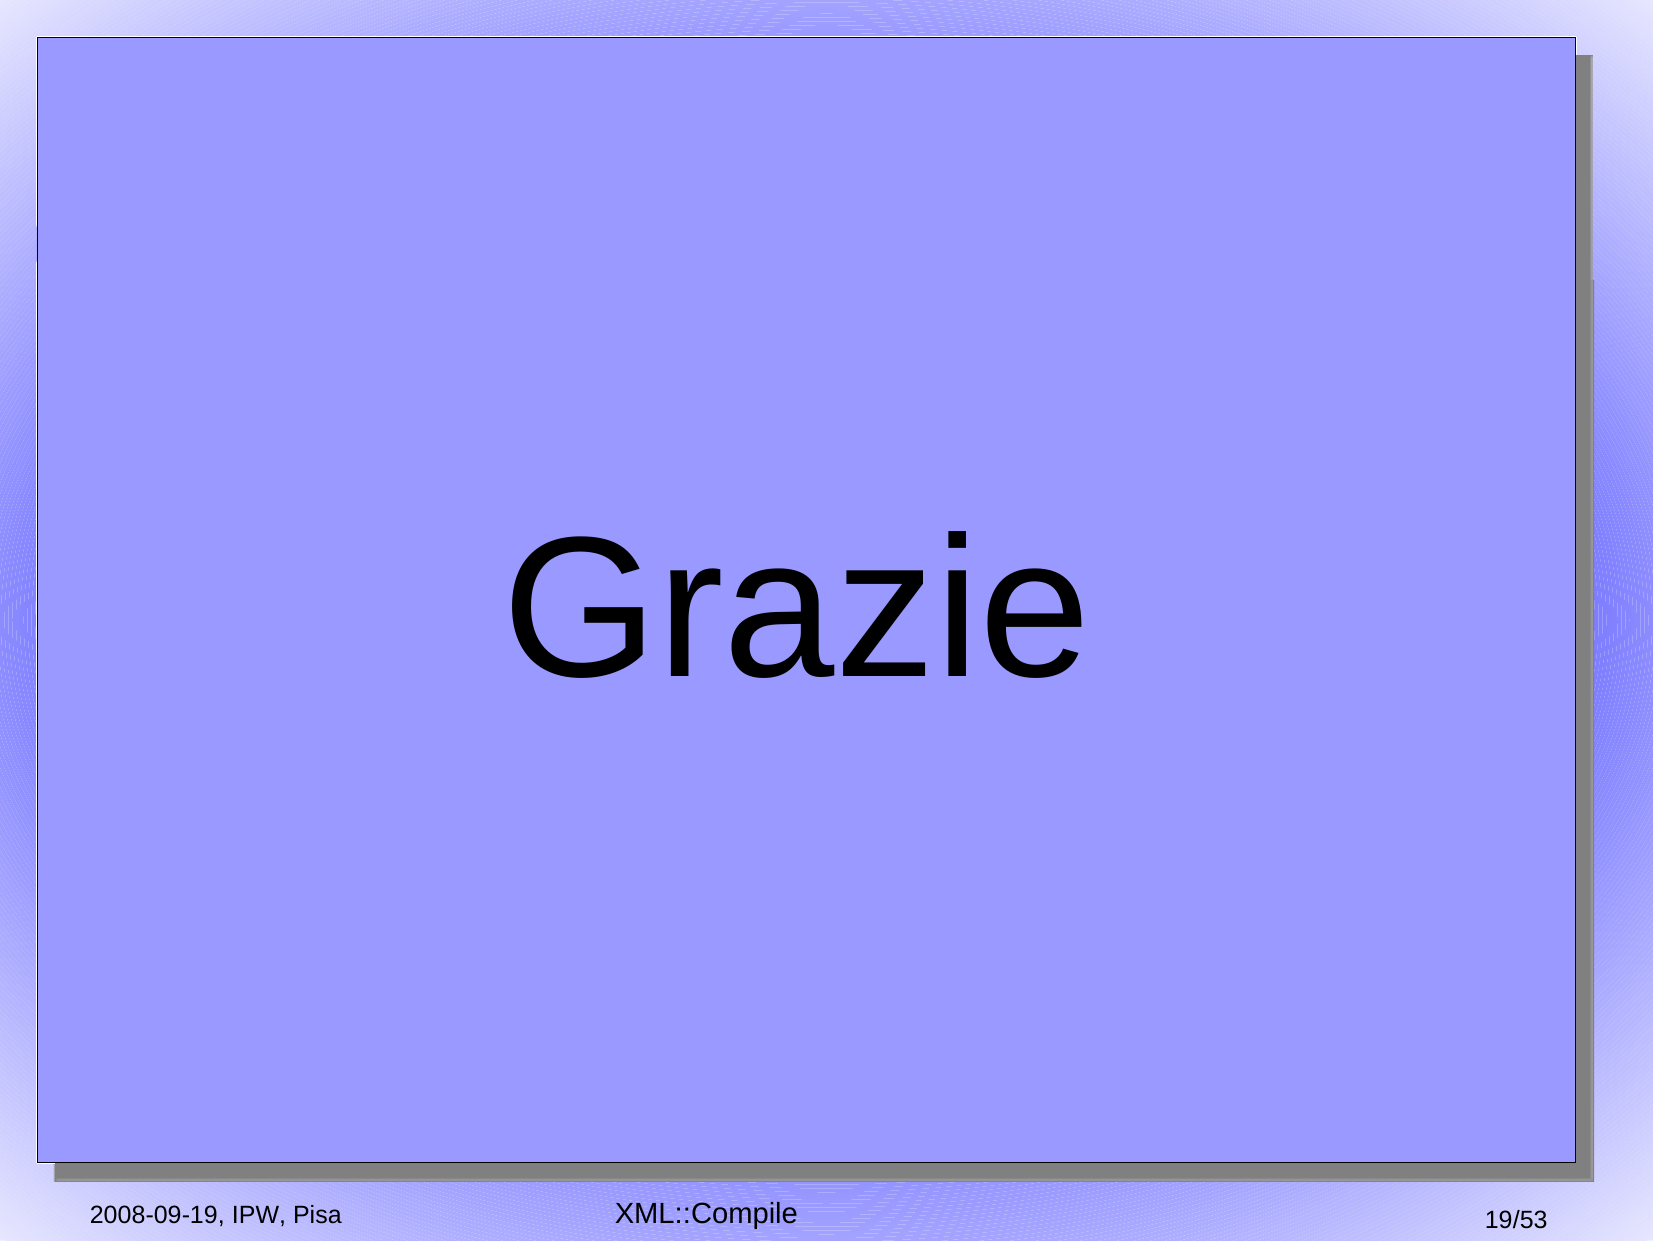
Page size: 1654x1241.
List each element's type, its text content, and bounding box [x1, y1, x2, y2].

text_box [37, 37, 1576, 1163]
text_box Grazie [487, 487, 1147, 736]
